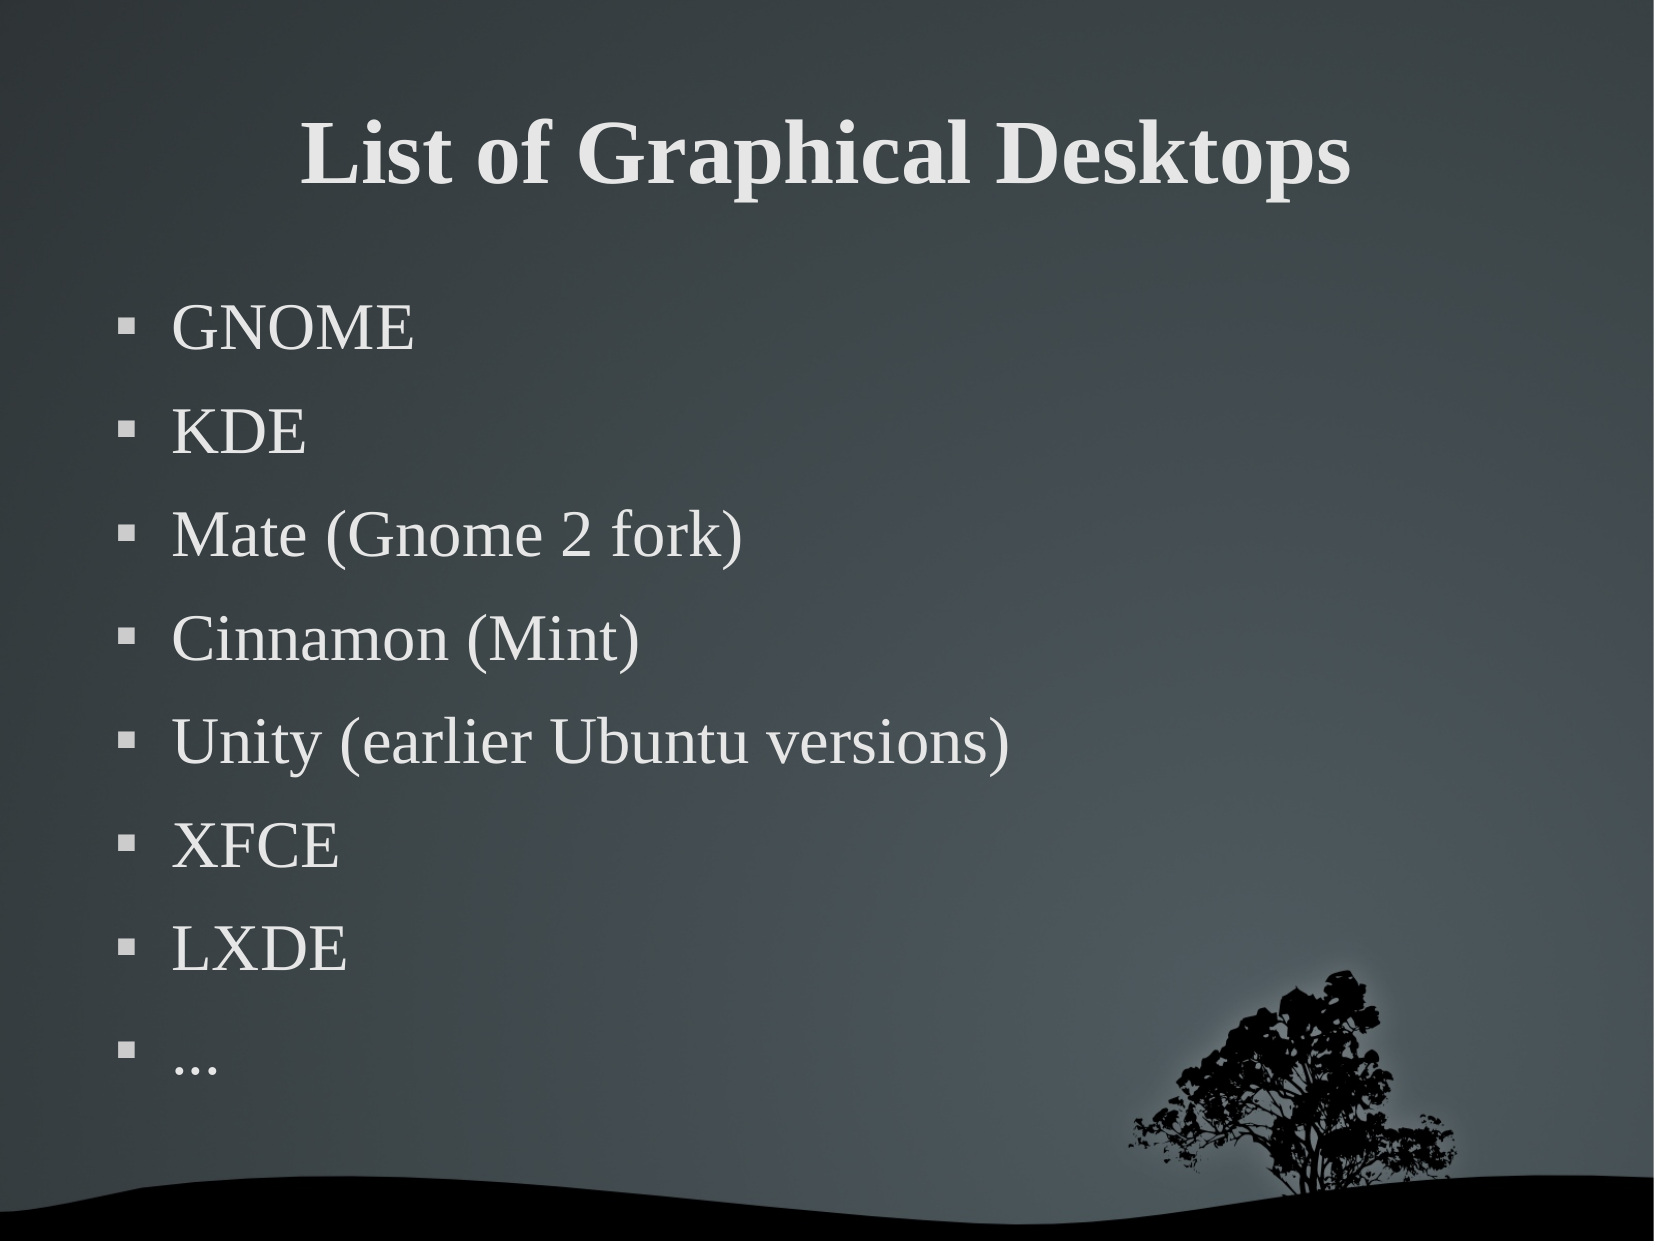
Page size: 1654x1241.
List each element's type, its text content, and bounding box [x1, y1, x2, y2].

title List of Graphical Desktops [82, 49, 1571, 257]
list GNOME KDE Mate (Gnome 2 fork) Cinnamon (Mint) Unity (earlier Ubuntu versions) XFCE LXDE ... [82, 290, 1571, 1109]
picture [0, 0, 1654, 1241]
